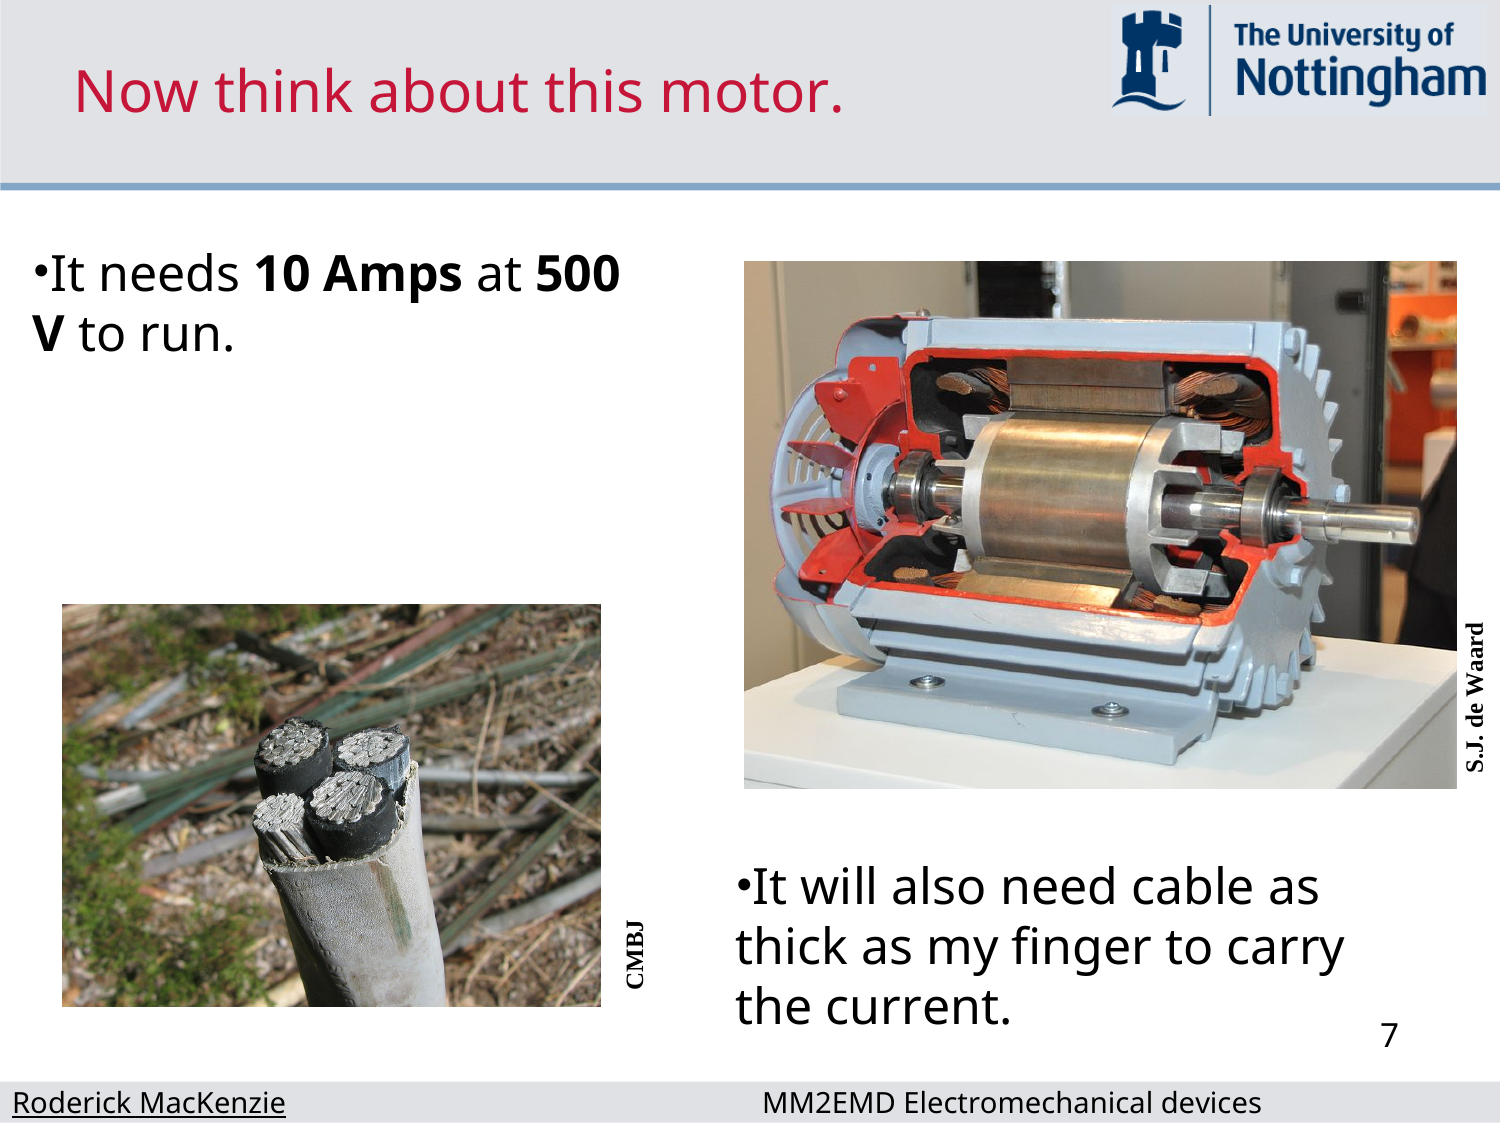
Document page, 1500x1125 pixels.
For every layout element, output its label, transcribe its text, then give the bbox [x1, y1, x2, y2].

text_box It needs 10 Amps at 500 V to run. [18, 233, 680, 369]
picture [744, 261, 1457, 789]
picture [62, 604, 601, 1007]
text_box It will also need cable as thick as my finger to carry the current. [720, 847, 1447, 1043]
picture [1111, 4, 1487, 116]
text_box CMBJ [610, 821, 686, 1006]
text_box <number> [1365, 1007, 1500, 1078]
title Now think about this motor. [59, 14, 1088, 166]
text_box S.J. de Waard [1450, 447, 1500, 789]
